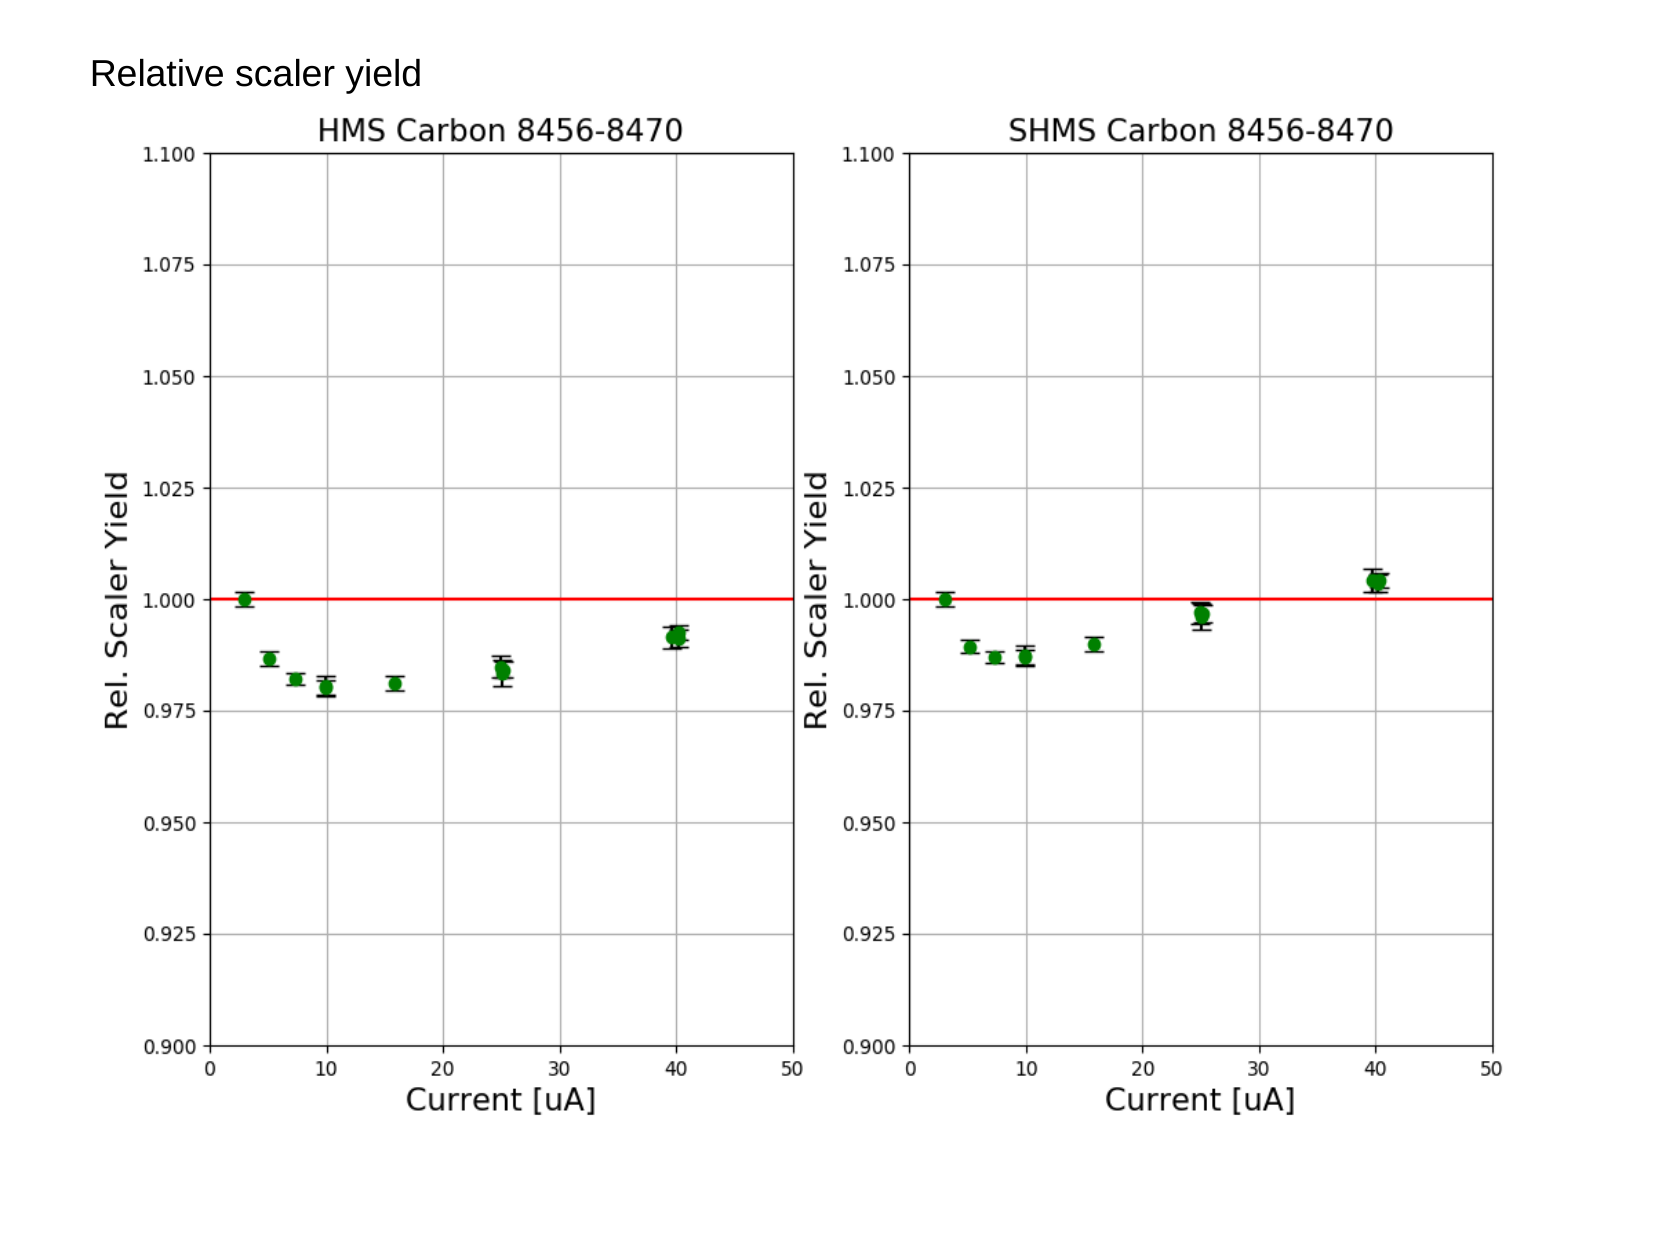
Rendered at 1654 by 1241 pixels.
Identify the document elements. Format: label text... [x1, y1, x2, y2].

picture [3, 14, 1654, 1173]
text_box Relative scaler yield [75, 45, 511, 102]
